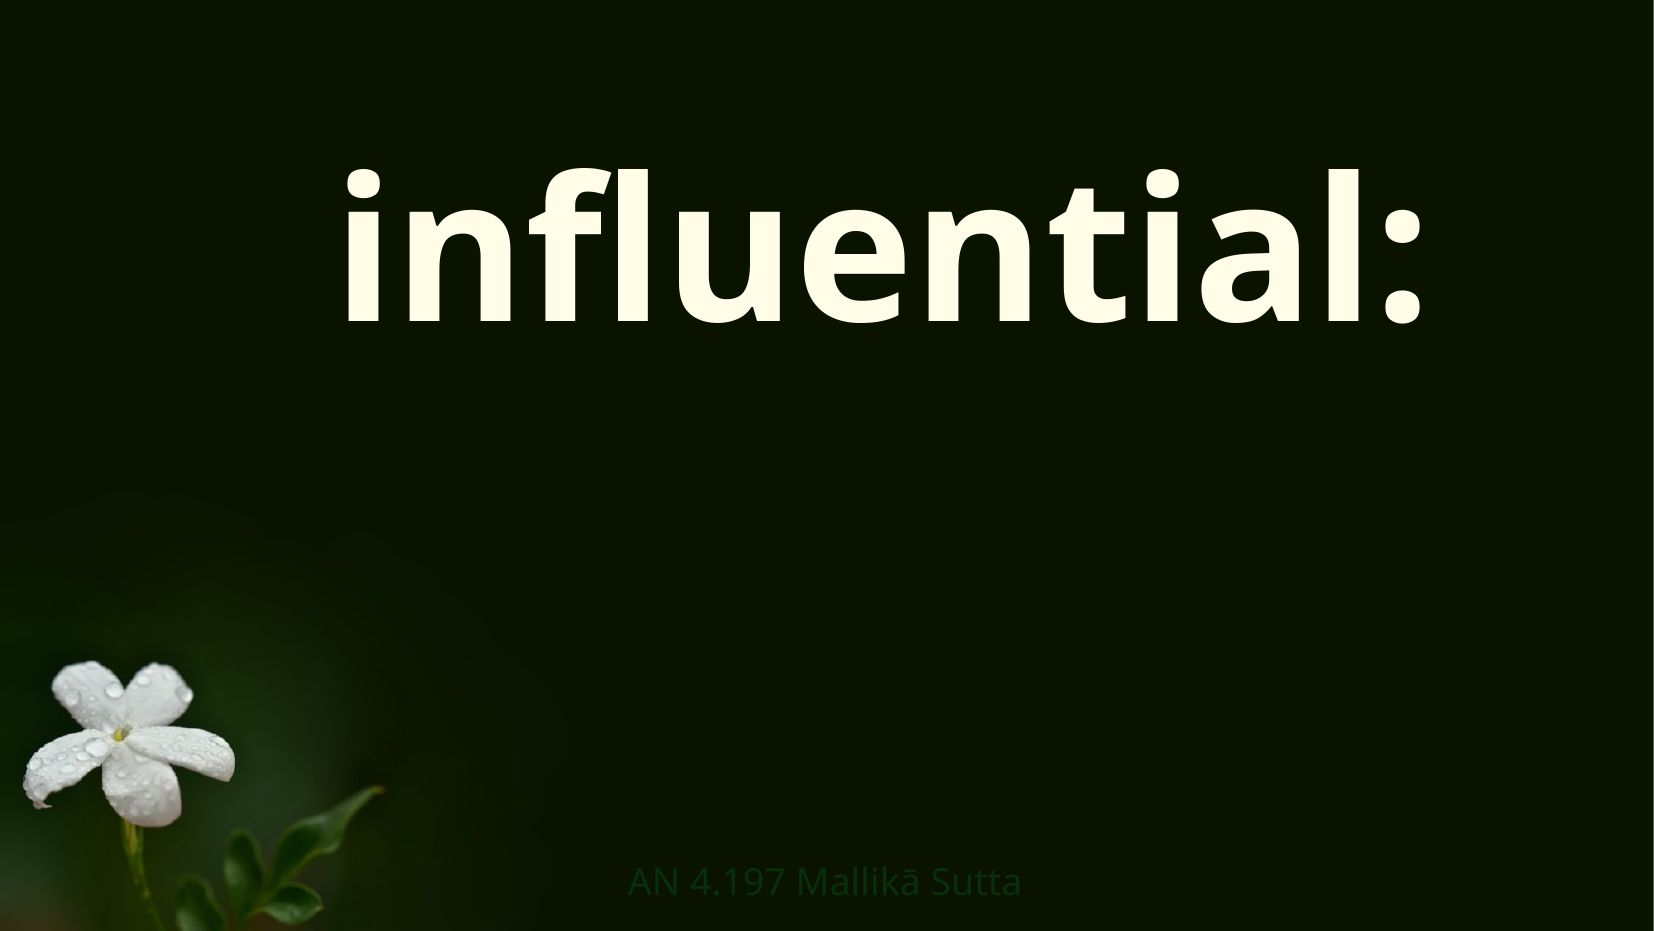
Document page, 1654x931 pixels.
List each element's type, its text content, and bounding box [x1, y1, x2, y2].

subtitle influential: [164, 89, 1601, 705]
text_box AN 4.197 Mallikā Sutta [0, 848, 1652, 918]
picture [0, 0, 1654, 931]
